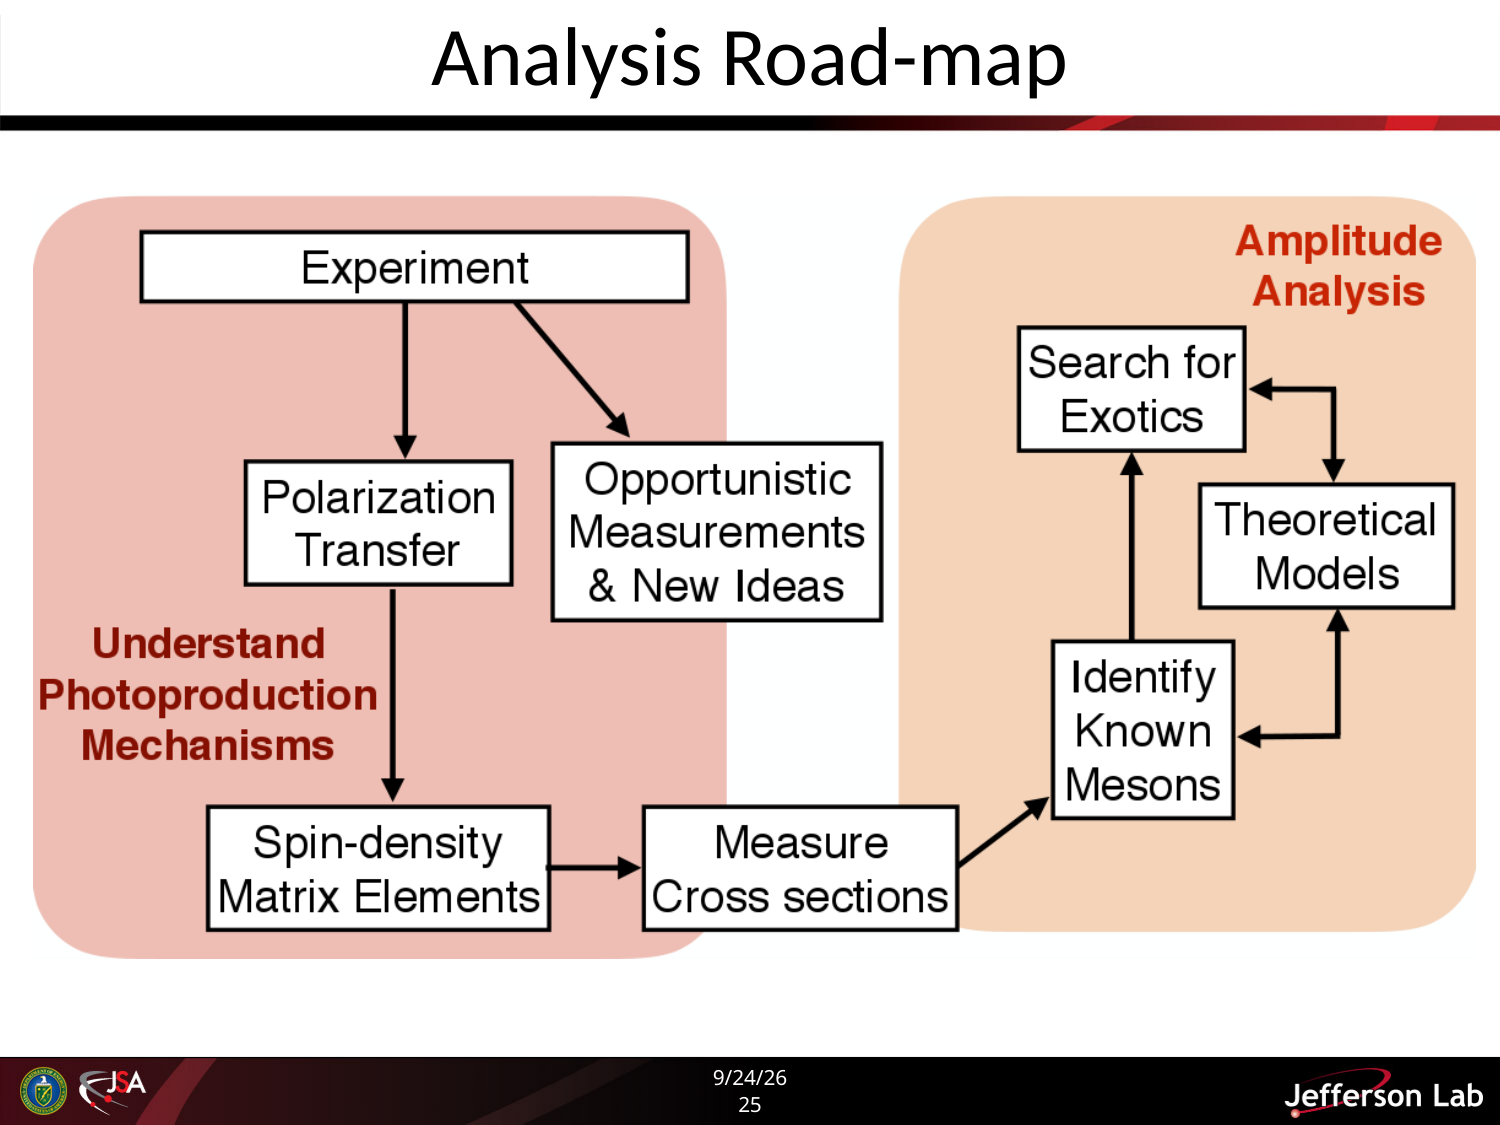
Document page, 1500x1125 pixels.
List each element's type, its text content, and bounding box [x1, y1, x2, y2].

picture [0, 0, 1500, 1125]
text_box 4/11/19 [575, 1048, 925, 1109]
title Analysis Road-map [75, 23, 1425, 107]
